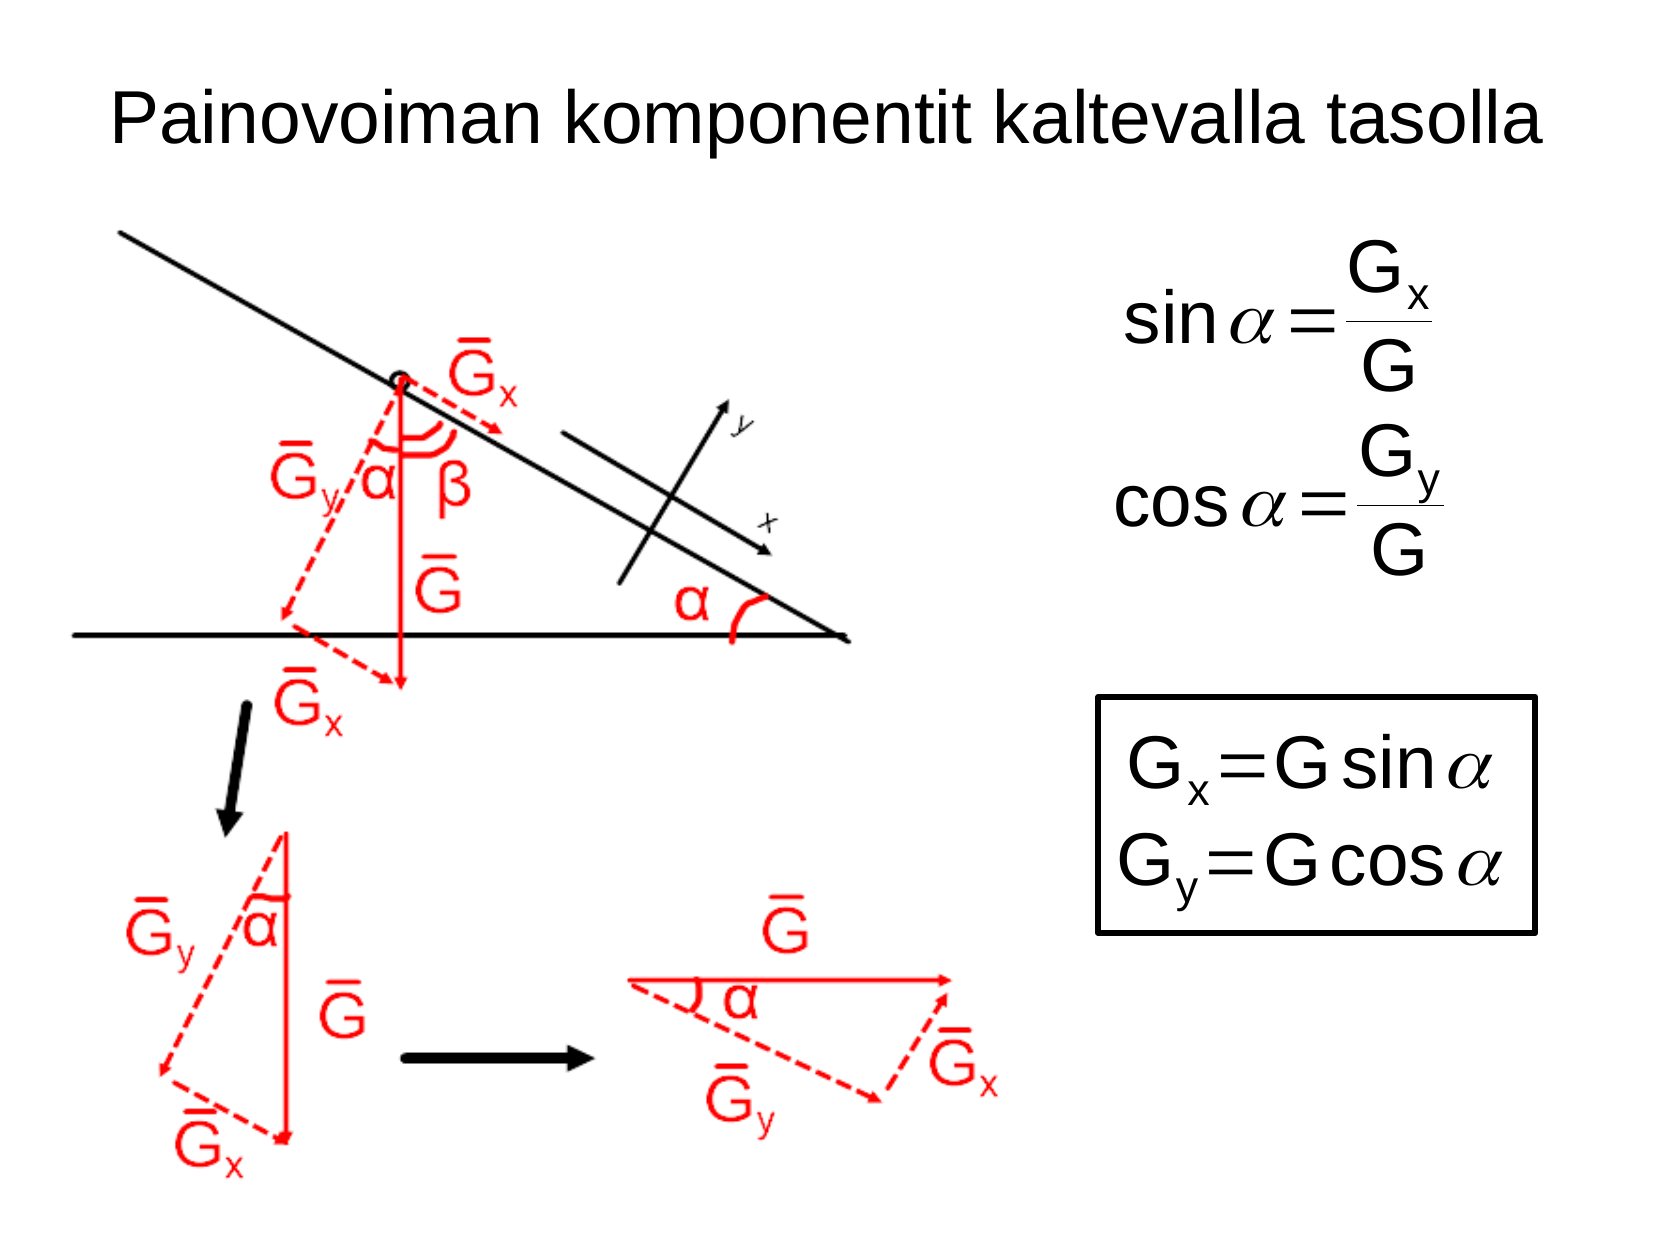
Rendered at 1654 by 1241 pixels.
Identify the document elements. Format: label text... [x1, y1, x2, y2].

chart [1110, 720, 1516, 913]
text_box Painovoiman komponentit kaltevalla tasolla [94, 47, 1560, 166]
picture [35, 200, 1073, 1218]
chart [1105, 224, 1451, 591]
